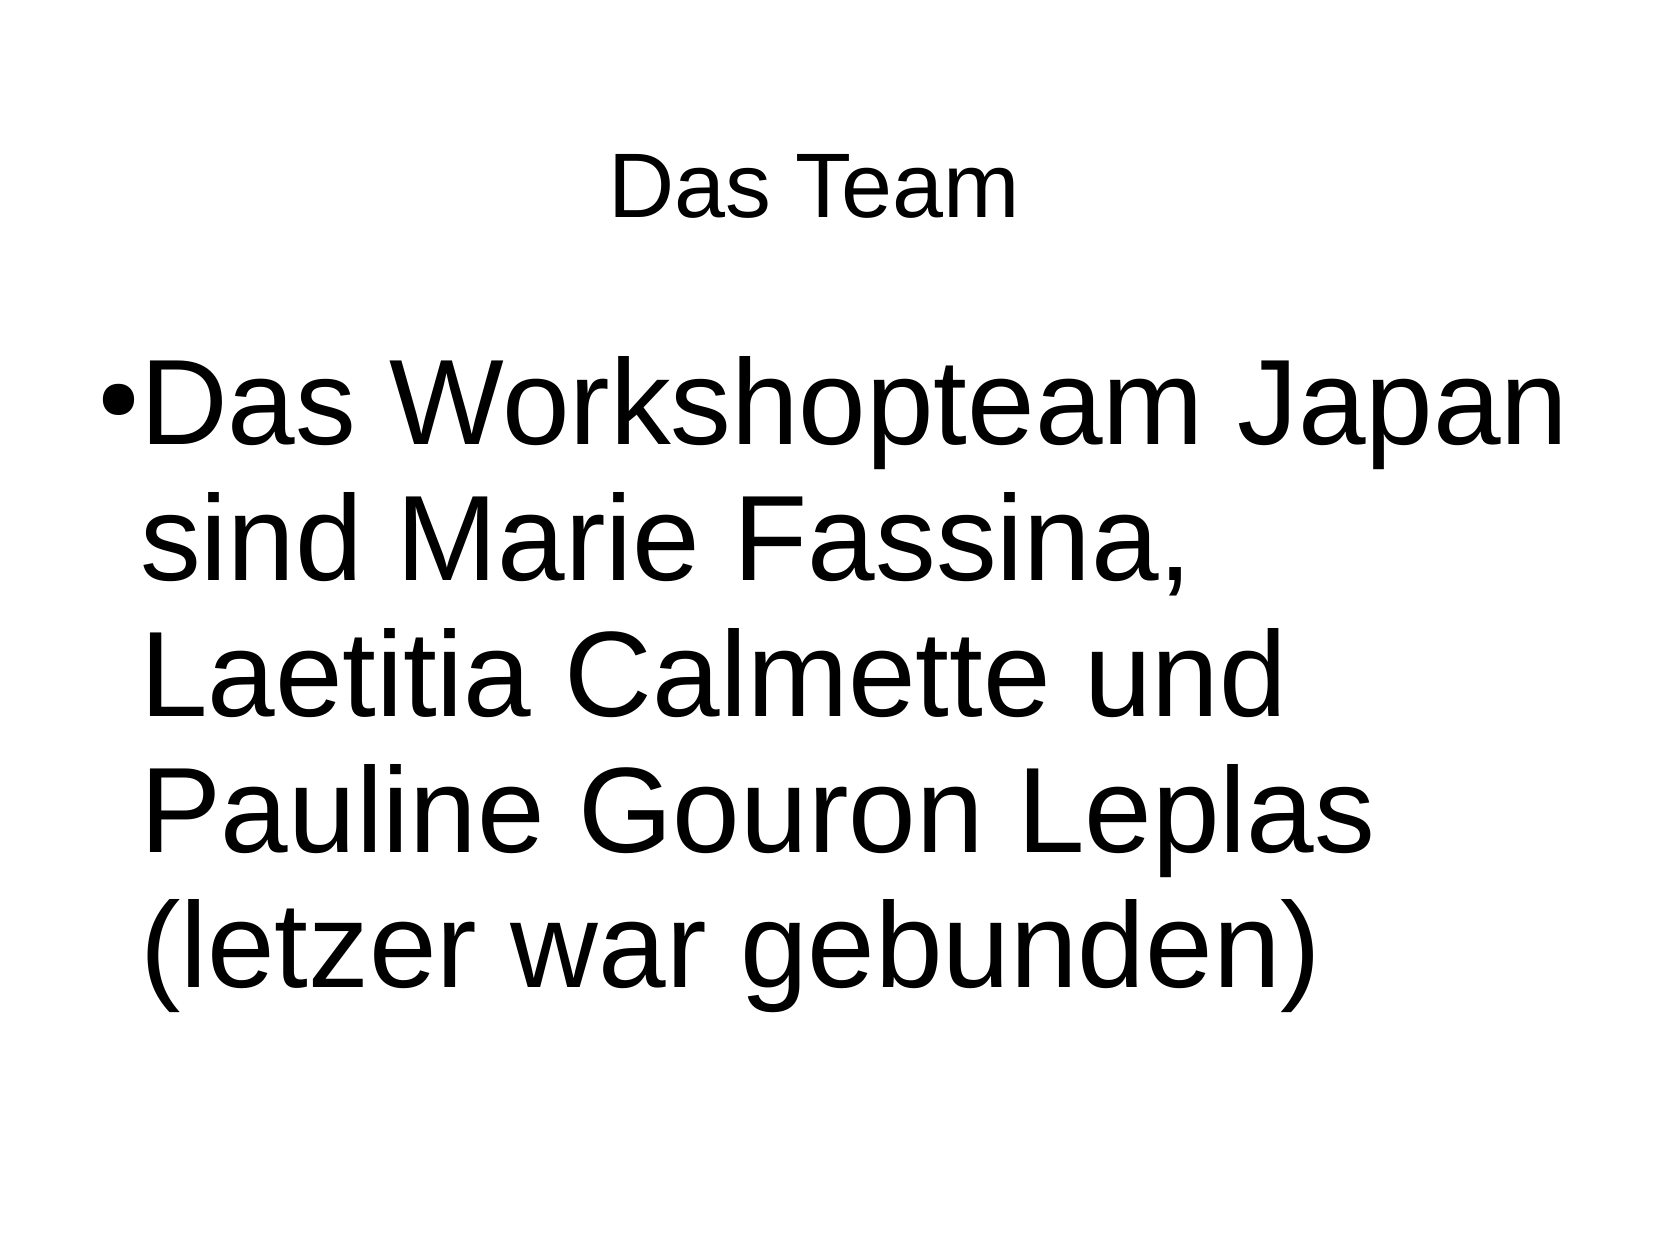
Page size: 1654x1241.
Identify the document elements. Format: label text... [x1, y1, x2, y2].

list Das Workshopteam Japan sind Marie Fassina, Laetitia Calmette und Pauline Gouron Leplas (letzer war gebunden) [82, 334, 1571, 1146]
title Das Team [70, 45, 1559, 326]
